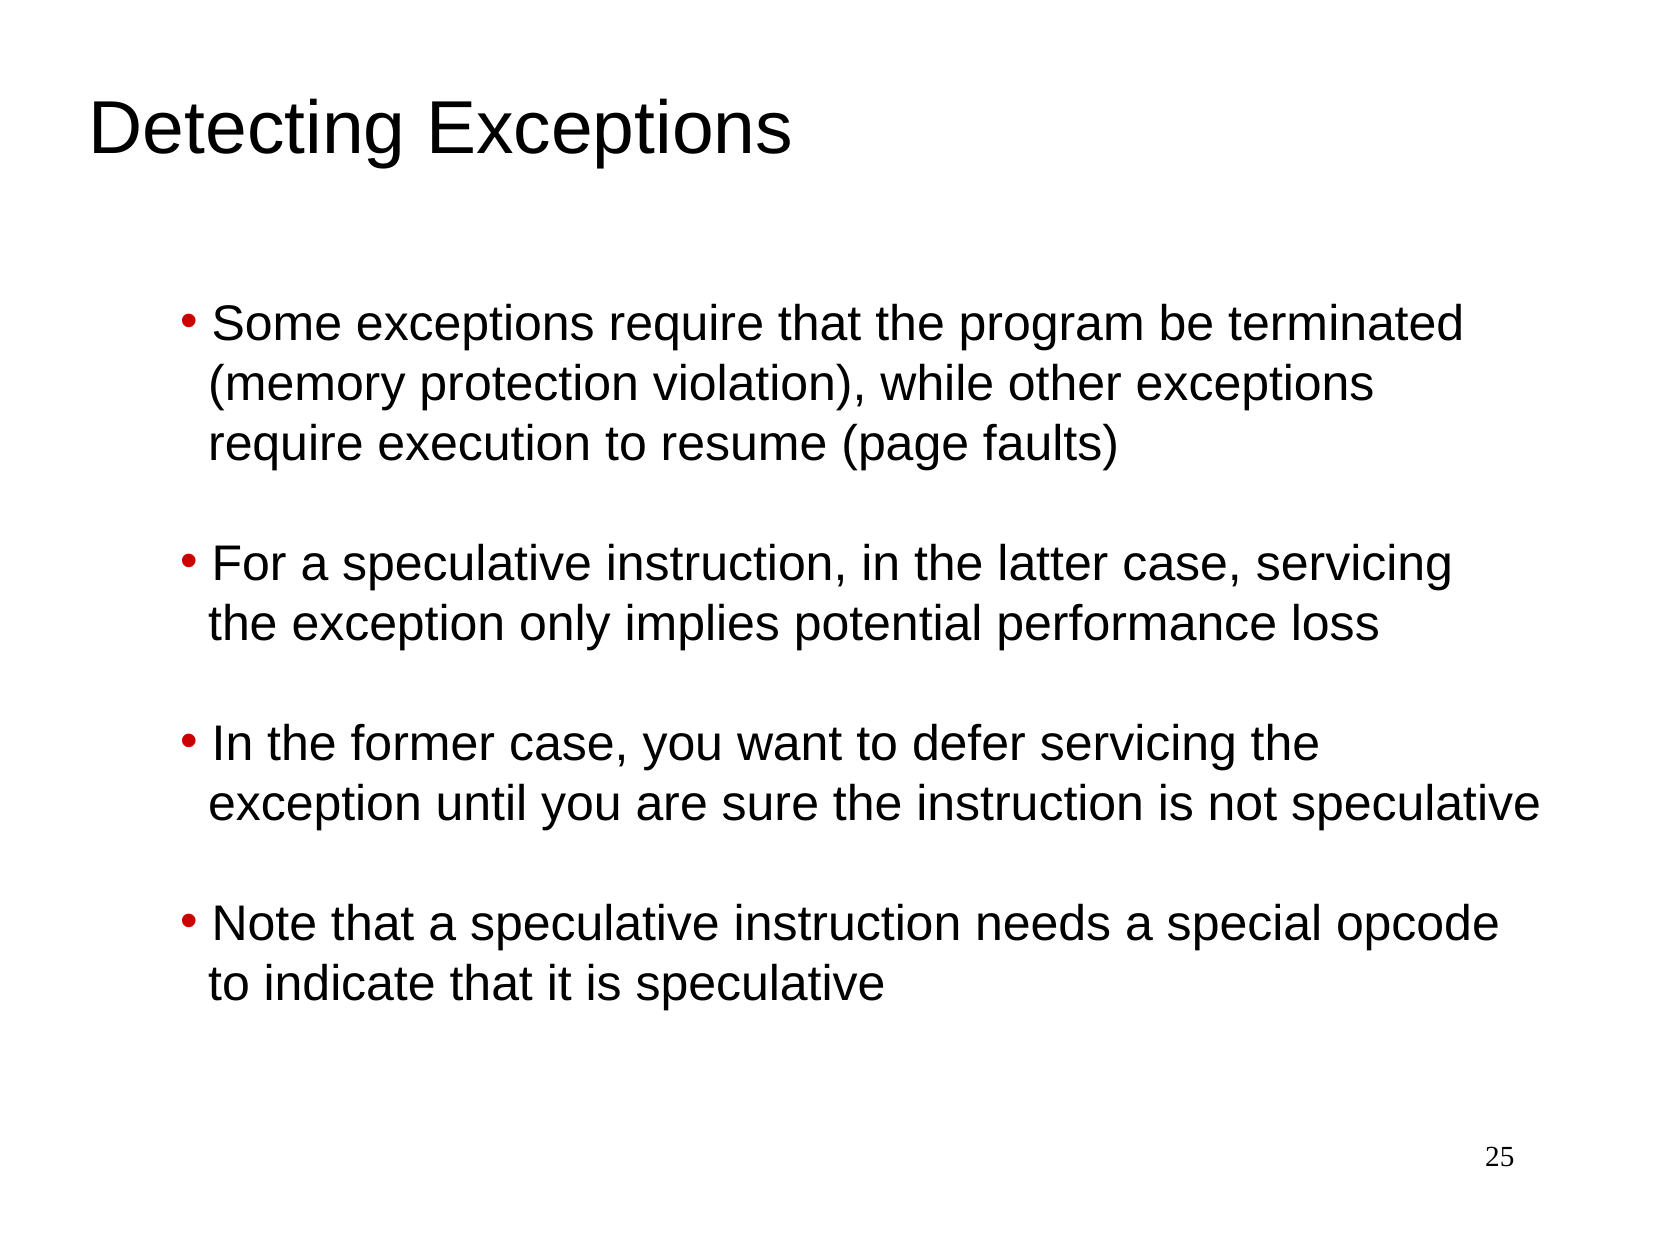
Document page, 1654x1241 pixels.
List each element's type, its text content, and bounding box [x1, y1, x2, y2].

text_box <number> [1185, 1129, 1530, 1213]
text_box Detecting Exceptions [73, 71, 809, 177]
text_box Some exceptions require that the program be terminated (memory protection violation), while other exceptions require execution to resume (page faults) For a speculative instruction, in the latter case, servicing the exception only implies potential performance loss In the former case, you want to defer servicing the exception until you are sure the instruction is not speculative Note that a speculative instruction needs a special opcode to indicate that it is speculative [165, 282, 1557, 1019]
